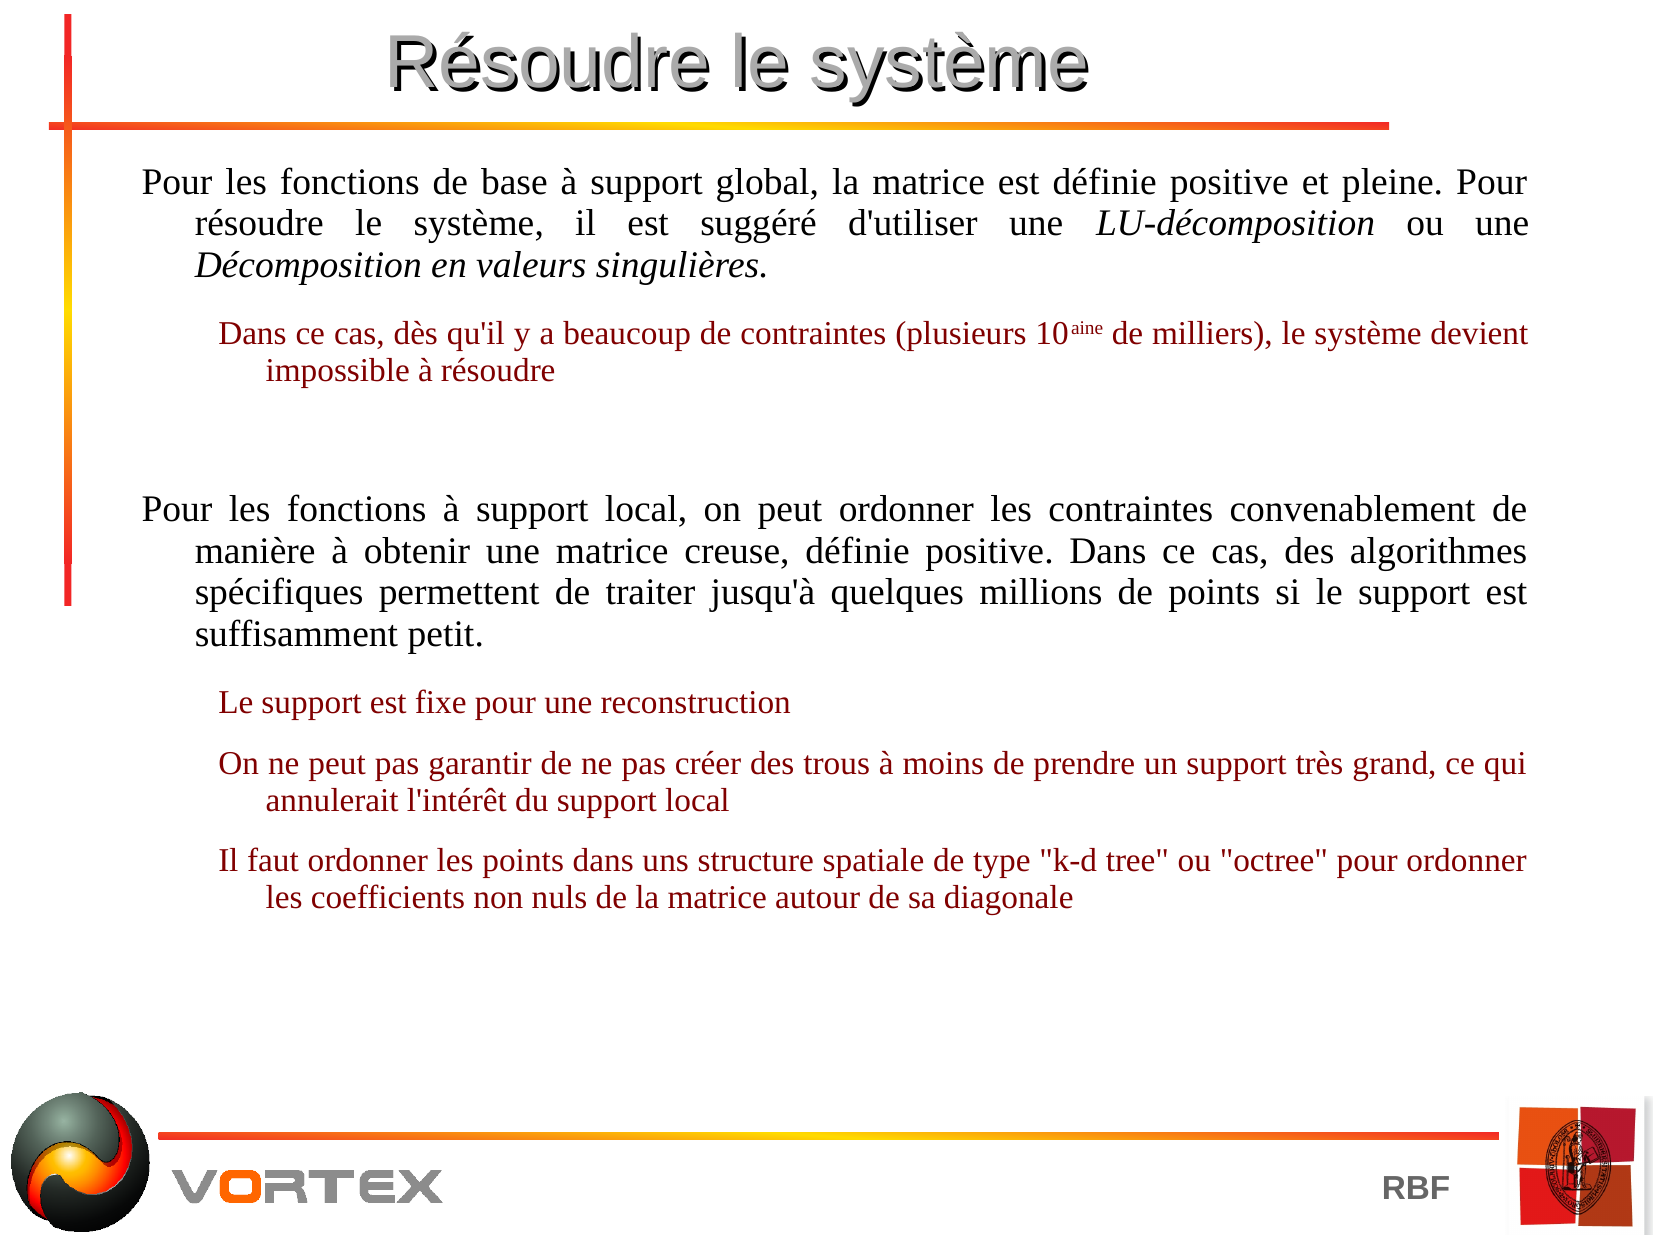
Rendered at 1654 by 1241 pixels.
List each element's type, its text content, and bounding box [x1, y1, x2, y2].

title Résoudre le système [82, 4, 1392, 120]
list Pour les fonctions de base à support global, la matrice est définie positive et pleine. Pour résoudre le système, il est suggéré d'utiliser une LU-décomposition ou une Décomposition en valeurs singulières. Dans ce cas, dès qu'il y a beaucoup de contraintes (plusieurs 10aine de milliers), le système devient impossible à résoudre Pour les fonctions à support local, on peut ordonner les contraintes convenablement de manière à obtenir une matrice creuse, définie positive. Dans ce cas, des algorithmes spécifiques permettent de traiter jusqu'à quelques millions de points si le support est suffisamment petit. Le support est fixe pour une reconstruction On ne peut pas garantir de ne pas créer des trous à moins de prendre un support très grand, ce qui annulerait l'intérêt du support local Il faut ordonner les points dans uns structure spatiale de type "k-d tree" ou "octree" pour ordonner les coefficients non nuls de la matrice autour de sa diagonale [123, 160, 1530, 1103]
picture [11, 1092, 443, 1232]
picture [1505, 1096, 1653, 1235]
